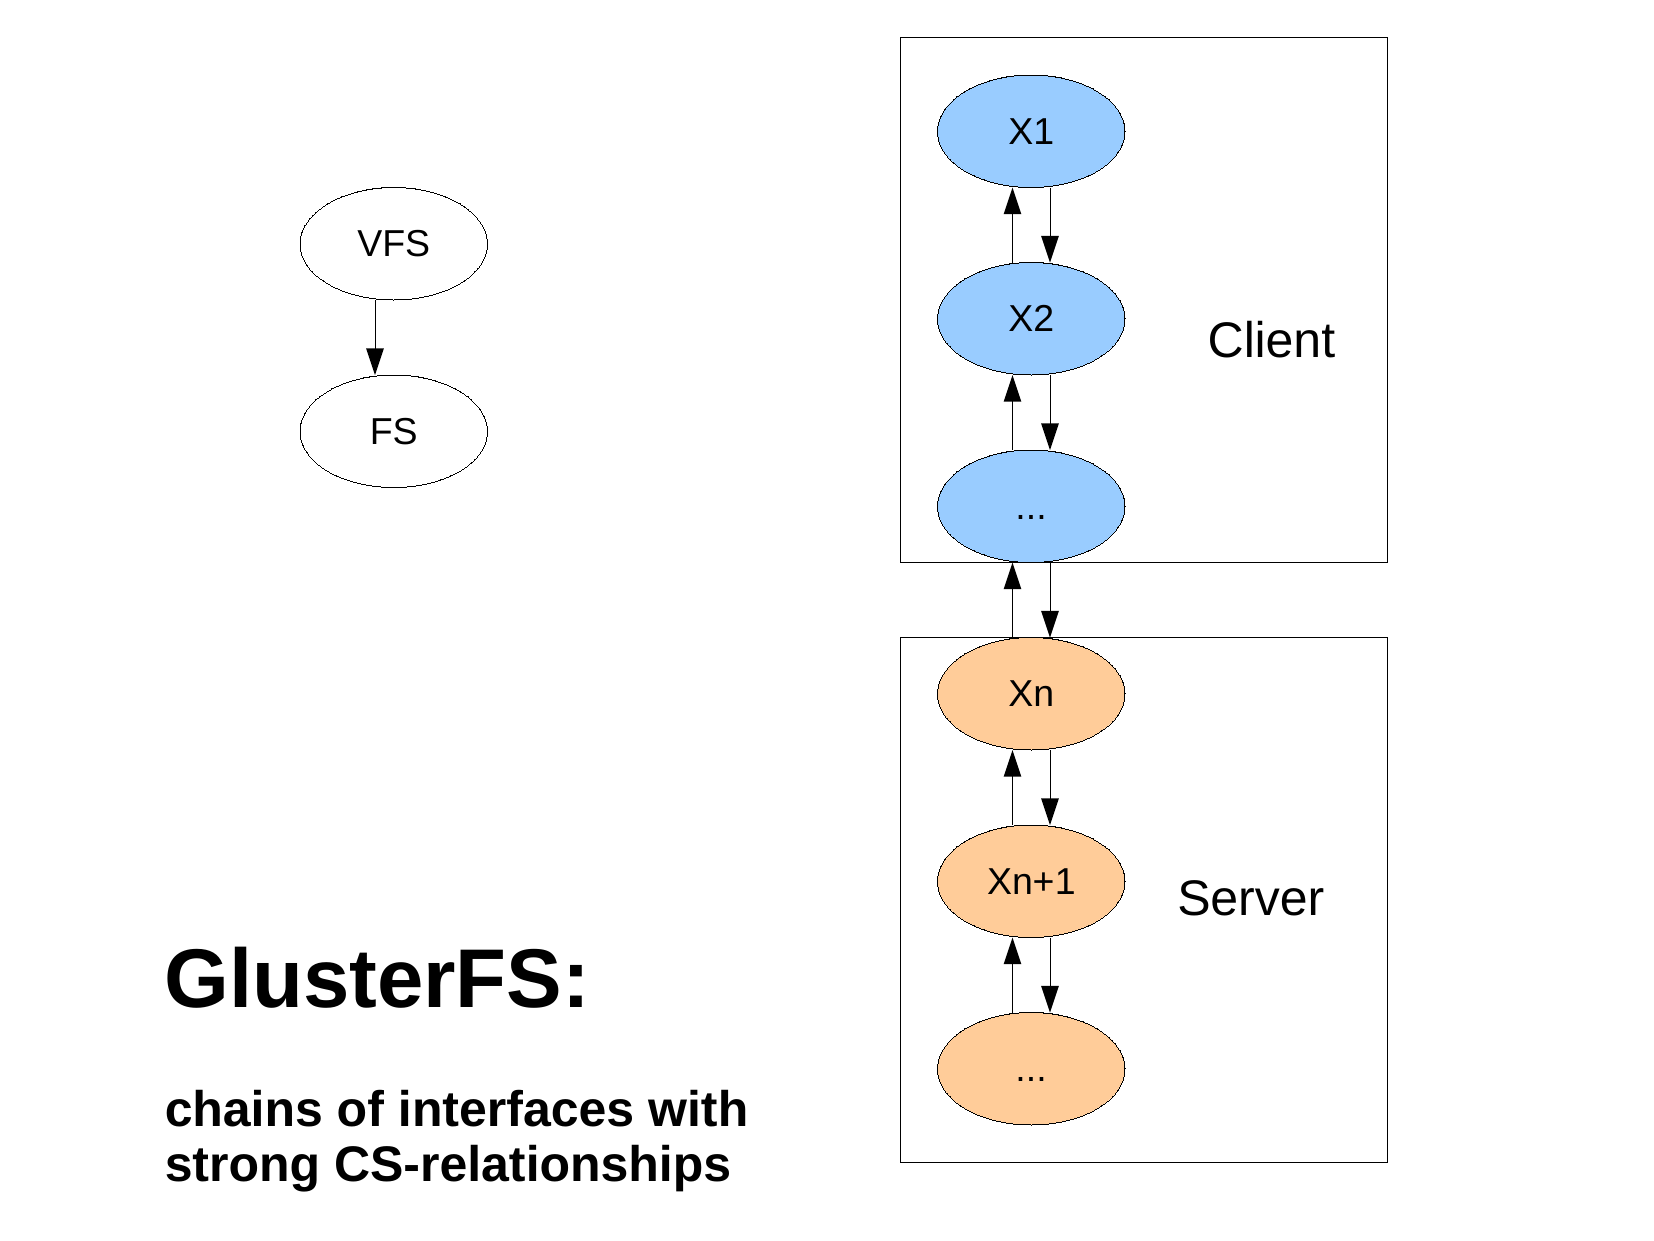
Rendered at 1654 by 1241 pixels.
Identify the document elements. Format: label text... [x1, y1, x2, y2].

text_box Client [1192, 304, 1351, 376]
text_box Xn+1 [937, 825, 1126, 938]
text_box X2 [937, 262, 1126, 376]
text_box Server [1162, 862, 1340, 934]
text_box ... [937, 1012, 1126, 1126]
text_box X1 [937, 75, 1126, 188]
text_box [900, 637, 1388, 1163]
text_box VFS [300, 187, 488, 301]
text_box ... [937, 450, 1126, 563]
text_box Xn [937, 637, 1126, 751]
text_box [900, 37, 1388, 563]
text_box GlusterFS: chains of interfaces with strong CS-relationships [150, 924, 764, 1200]
text_box FS [300, 375, 488, 488]
